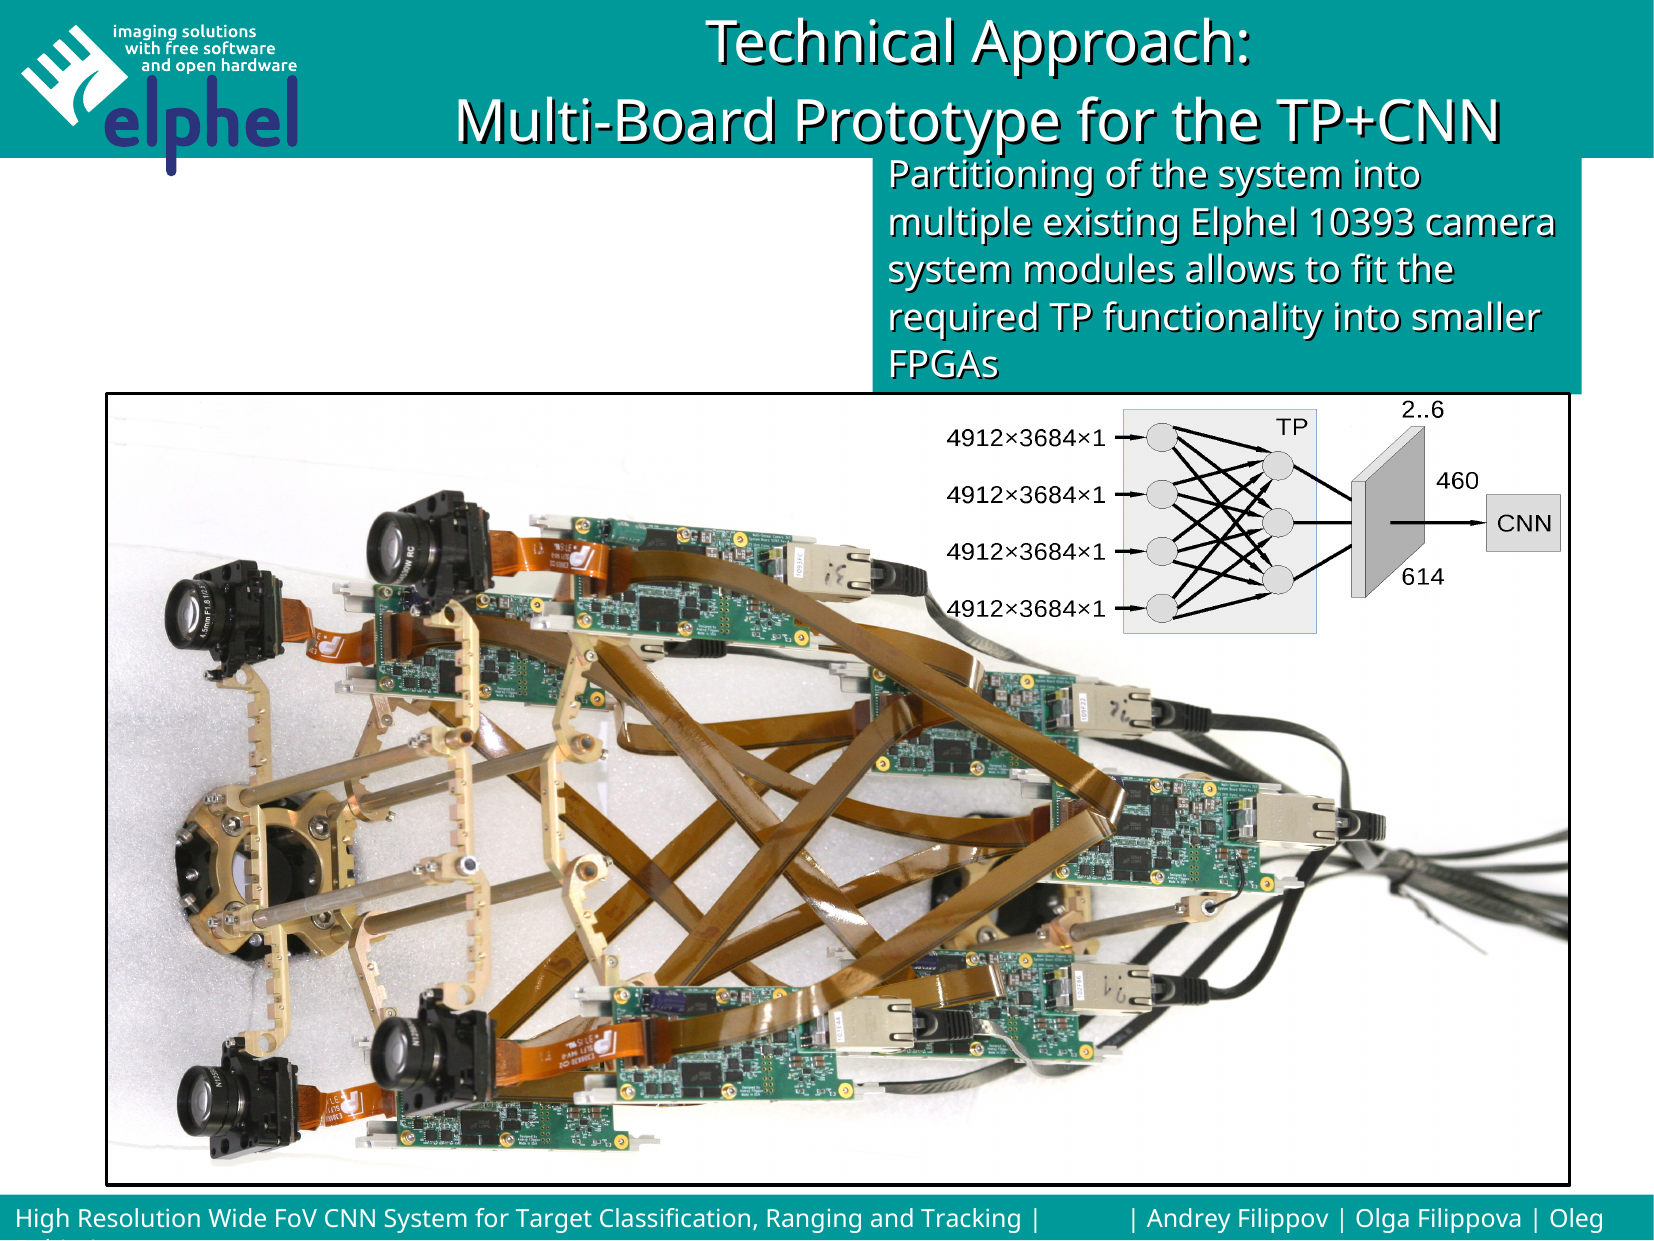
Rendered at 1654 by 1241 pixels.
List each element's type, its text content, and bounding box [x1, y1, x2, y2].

text_box Partitioning of the system into multiple existing Elphel 10393 camera system modules allows to fit the required TP functionality into smaller FPGAs [872, 158, 1582, 395]
picture [108, 394, 1569, 1184]
title Technical Approach: Multi-Board Prototype for the TP+CNN [314, 0, 1643, 158]
